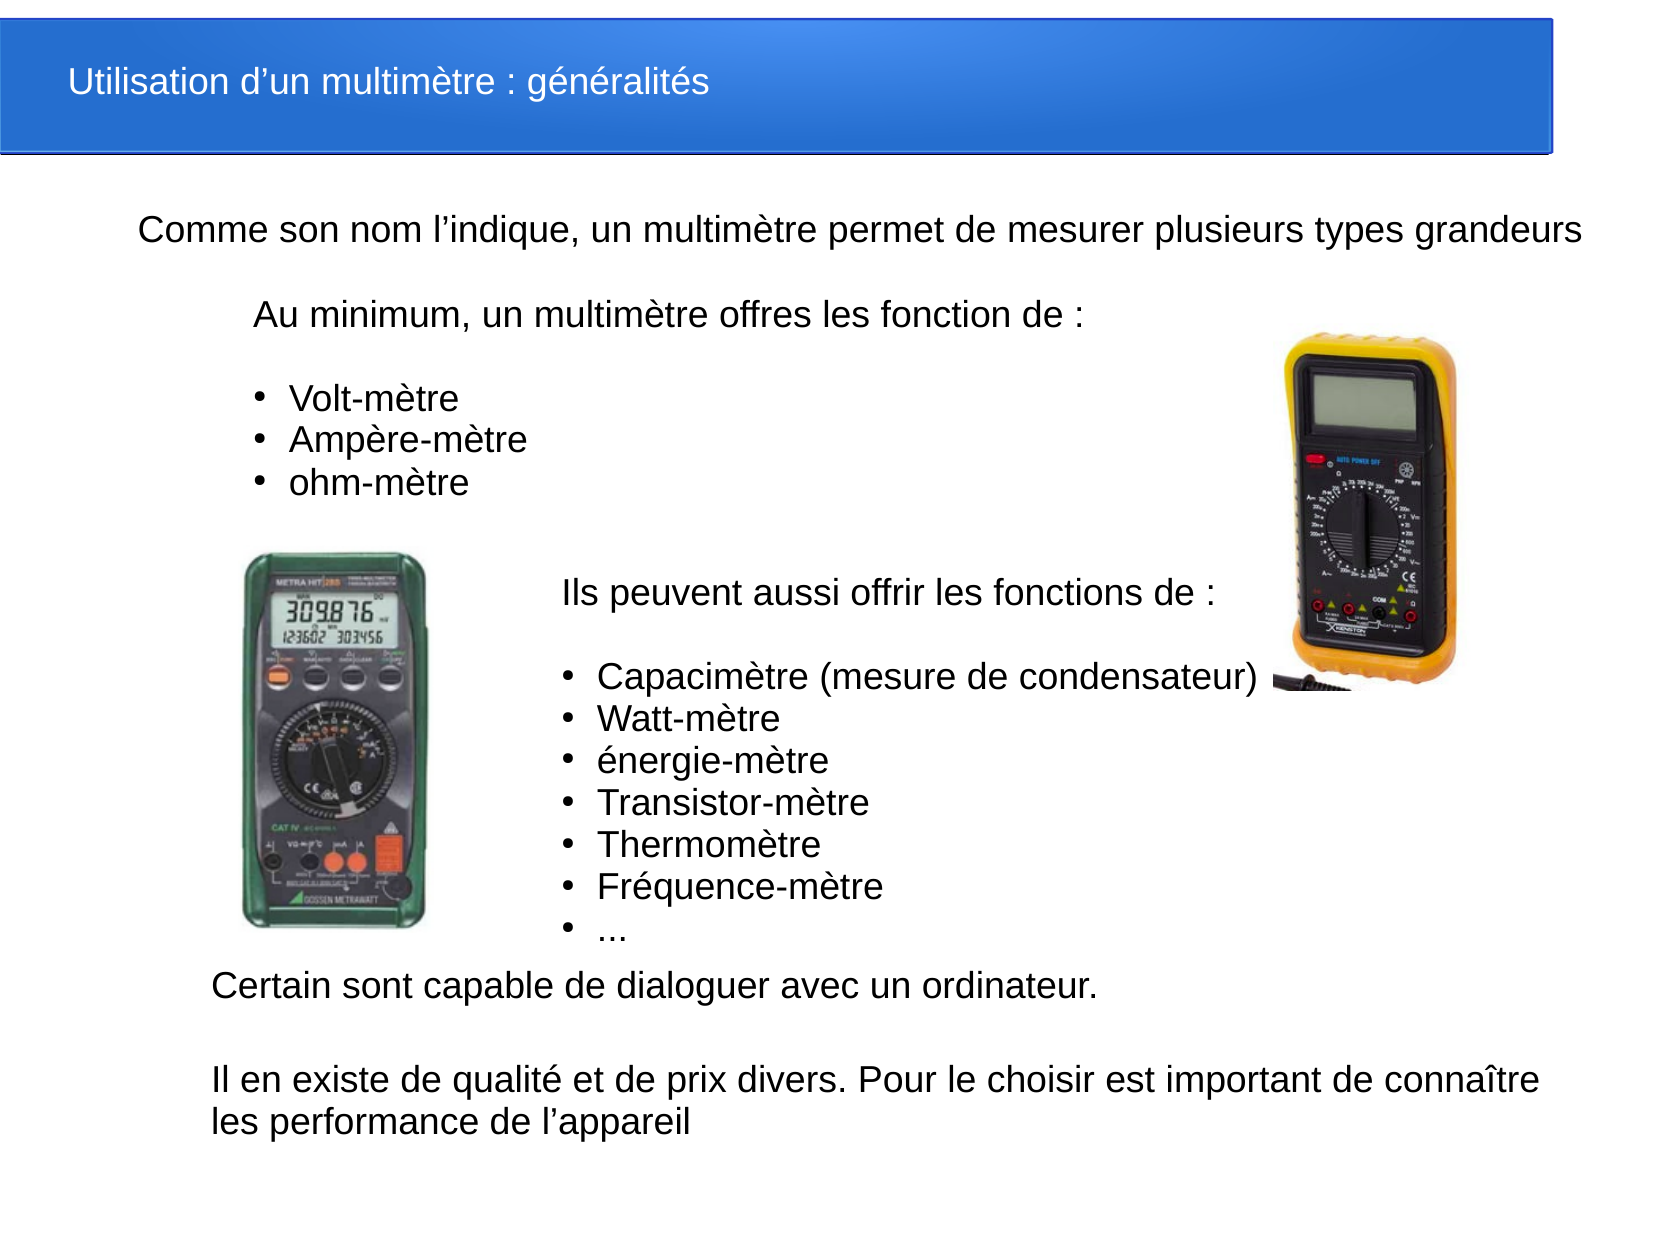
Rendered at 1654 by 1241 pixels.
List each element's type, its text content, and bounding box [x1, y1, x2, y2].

text_box Certain sont capable de dialoguer avec un ordinateur. [196, 956, 1559, 1014]
text_box Ils peuvent aussi offrir les fonctions de : Capacimètre (mesure de condensateur) Watt-mètre énergie-mètre Transistor-mètre Thermomètre Fréquence-mètre ... [546, 563, 1274, 956]
text_box Il en existe de qualité et de prix divers. Pour le choisir est important de connaître les performance de l’appareil [196, 1051, 1559, 1150]
text_box Comme son nom l’indique, un multimètre permet de mesurer plusieurs types grandeurs [122, 200, 1599, 258]
text_box Au minimum, un multimètre offres les fonction de : Volt-mètre Ampère-mètre ohm-mètre [238, 285, 1101, 511]
picture [1273, 320, 1476, 691]
picture [238, 545, 434, 933]
text_box Utilisation d’un multimètre : généralités [53, 53, 726, 111]
